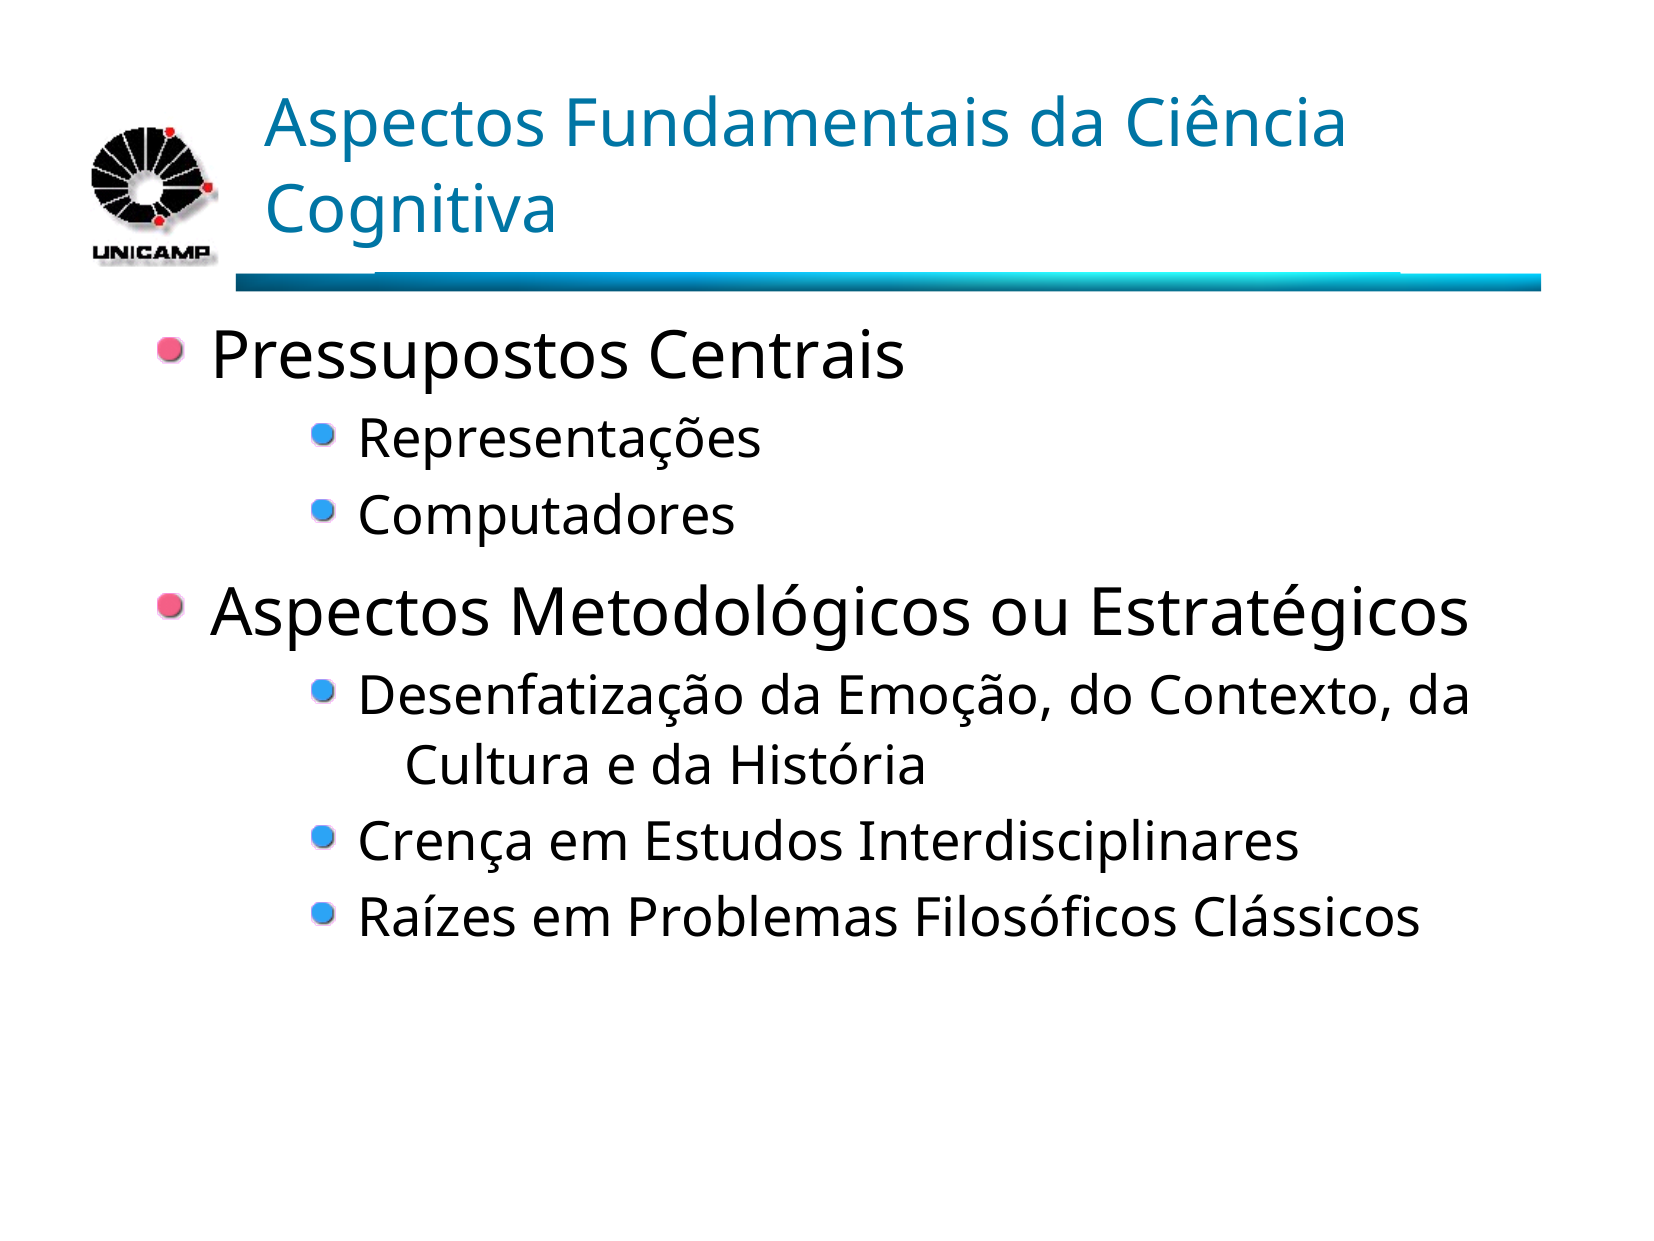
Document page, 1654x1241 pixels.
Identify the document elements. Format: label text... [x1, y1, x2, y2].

title Aspectos Fundamentais da Ciência Cognitiva [264, 42, 1534, 250]
picture [125, 272, 1654, 295]
list Pressupostos Centrais Representações Computadores Aspectos Metodológicos ou Estratégicos Desenfatização da Emoção, do Contexto, da Cultura e da História Crença em Estudos Interdisciplinares Raízes em Problemas Filosóficos Clássicos [121, 309, 1534, 1182]
